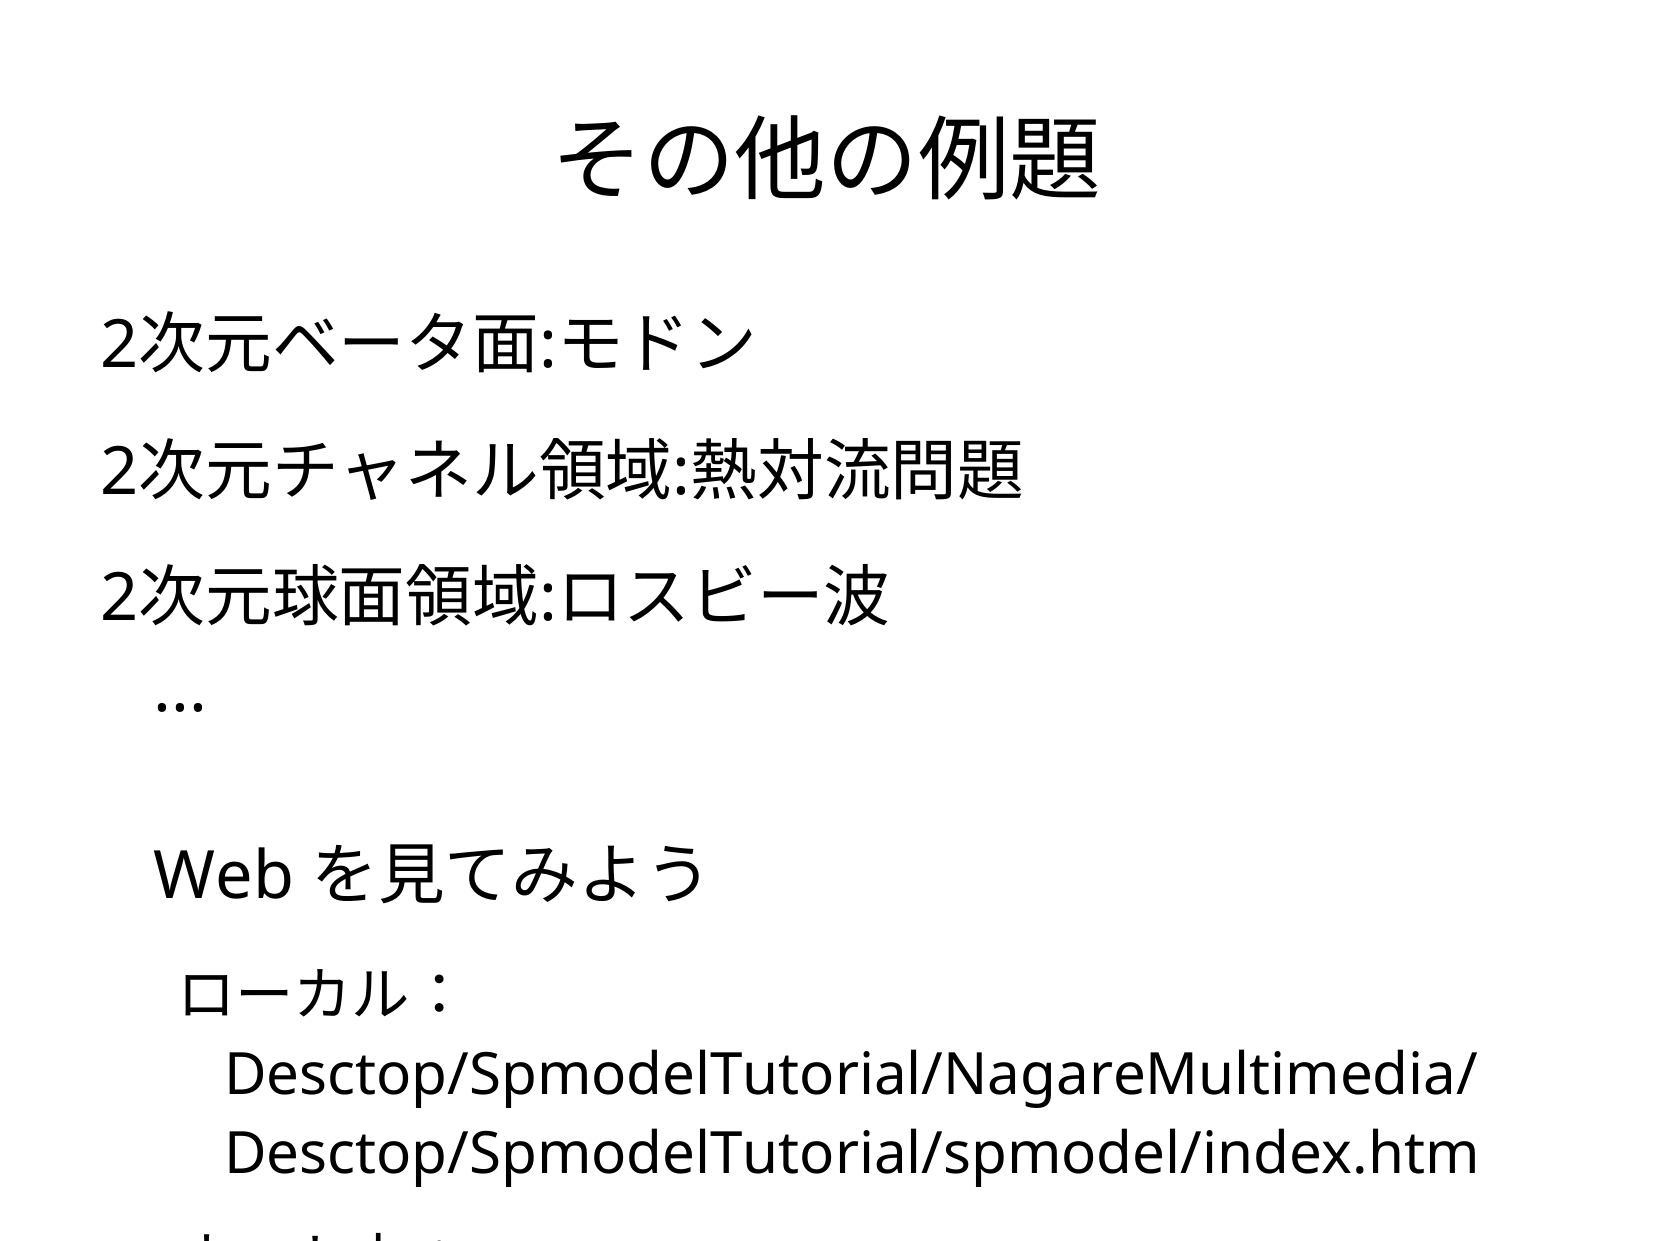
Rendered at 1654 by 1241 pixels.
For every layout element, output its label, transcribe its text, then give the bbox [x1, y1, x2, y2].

list 2次元ベータ面:モドン 2次元チャネル領域:熱対流問題 2次元球面領域:ロスビー波 ... Web を見てみよう ローカル： Desctop/SpmodelTutorial/NagareMultimedia/ Desctop/SpmodelTutorial/spmodel/index.htm ネット上： http://www.nagare.or.jp/mm/2006/spmodel/ http://www.gfd-dennou.org/library/spmodel/ [82, 290, 1571, 1153]
title その他の例題 [82, 56, 1571, 250]
